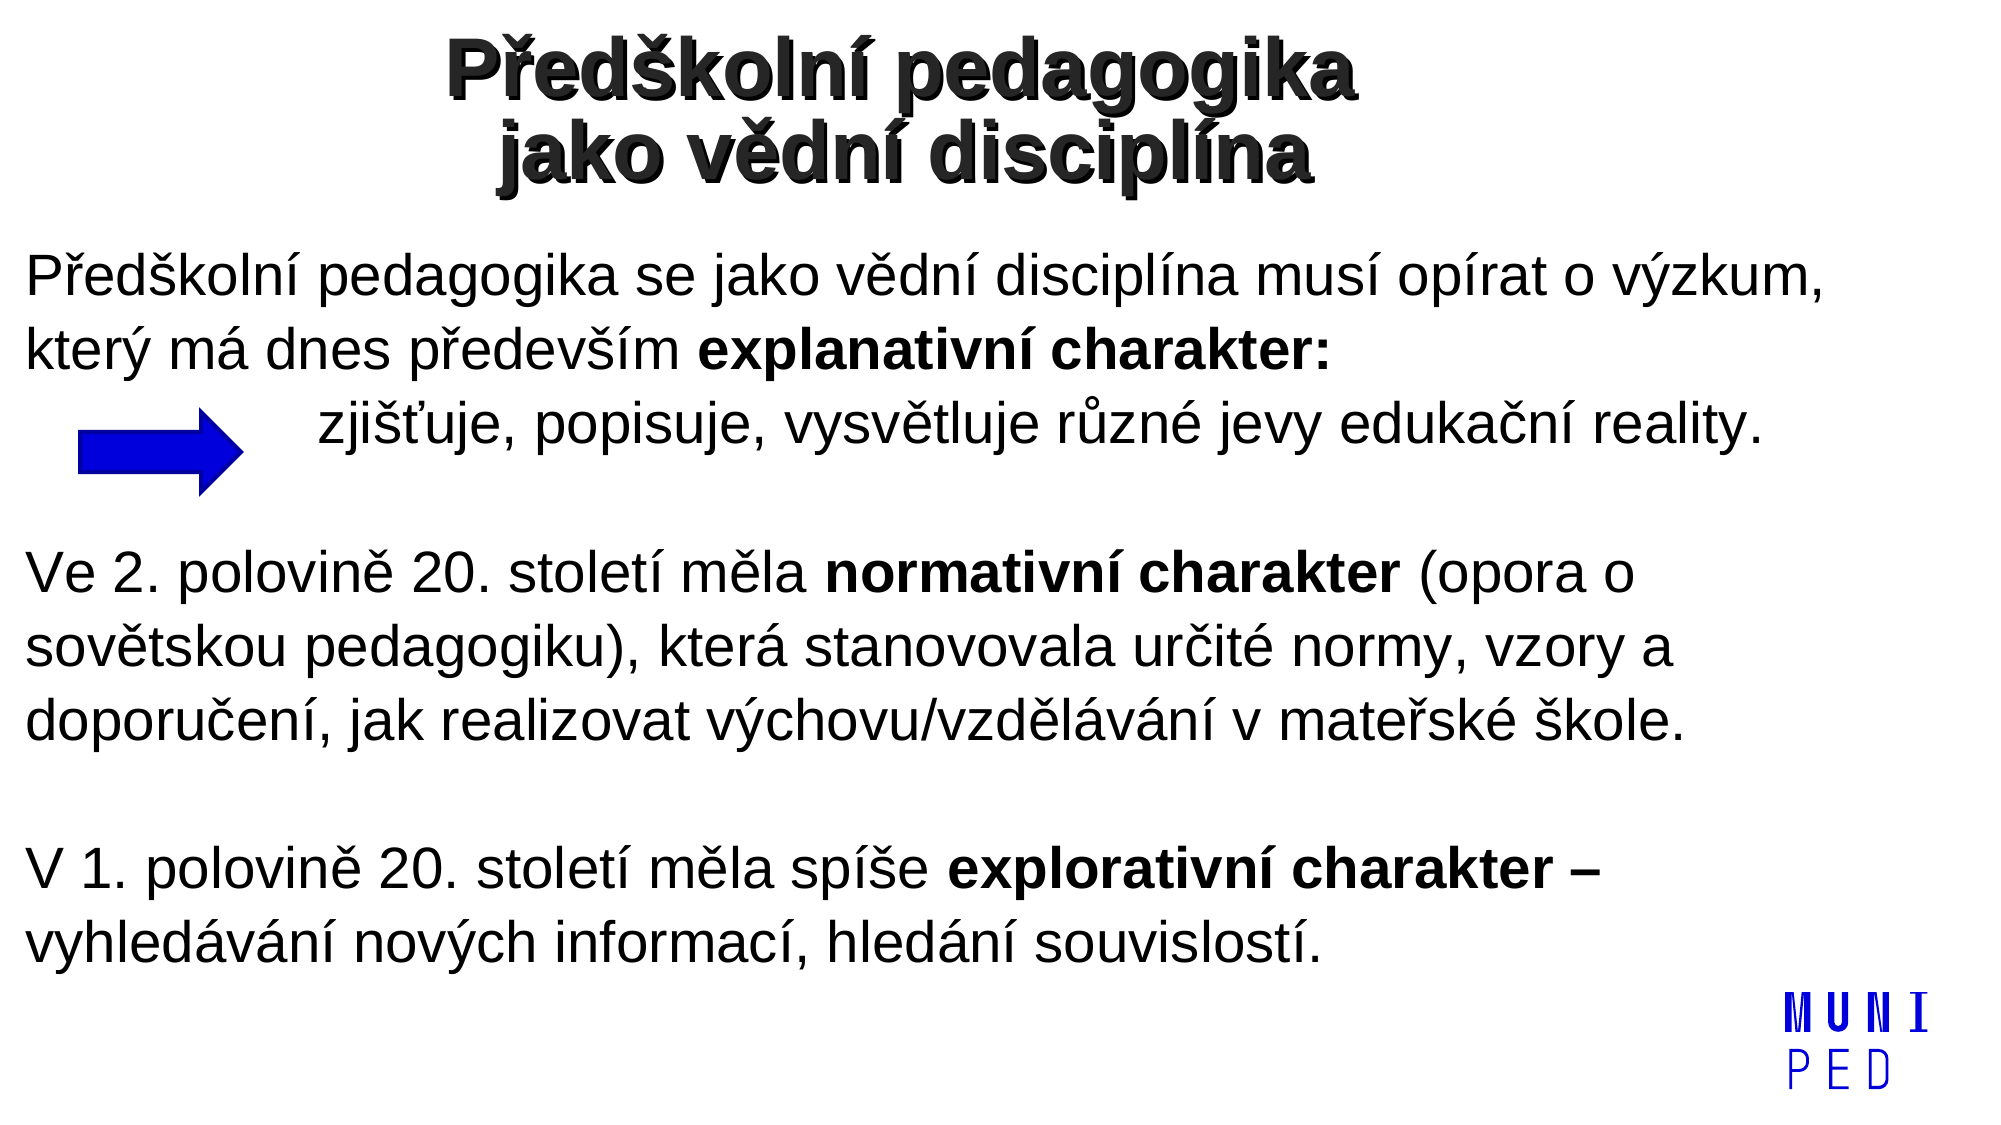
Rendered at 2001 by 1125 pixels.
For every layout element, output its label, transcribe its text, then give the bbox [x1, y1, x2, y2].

list Předškolní pedagogika se jako vědní disciplína musí opírat o výzkum, který má dnes především explanativní charakter: zjišťuje, popisuje, vysvětluje různé jevy edukační reality. Ve 2. polovině 20. století měla normativní charakter (opora o sovětskou pedagogiku), která stanovovala určité normy, vzory a doporučení, jak realizovat výchovu/vzdělávání v mateřské škole. V 1. polovině 20. století měla spíše explorativní charakter – vyhledávání nových informací, hledání souvislostí. [25, 233, 1874, 978]
title Předškolní pedagogika jako vědní disciplína [444, 31, 1529, 233]
text_box [80, 412, 242, 492]
